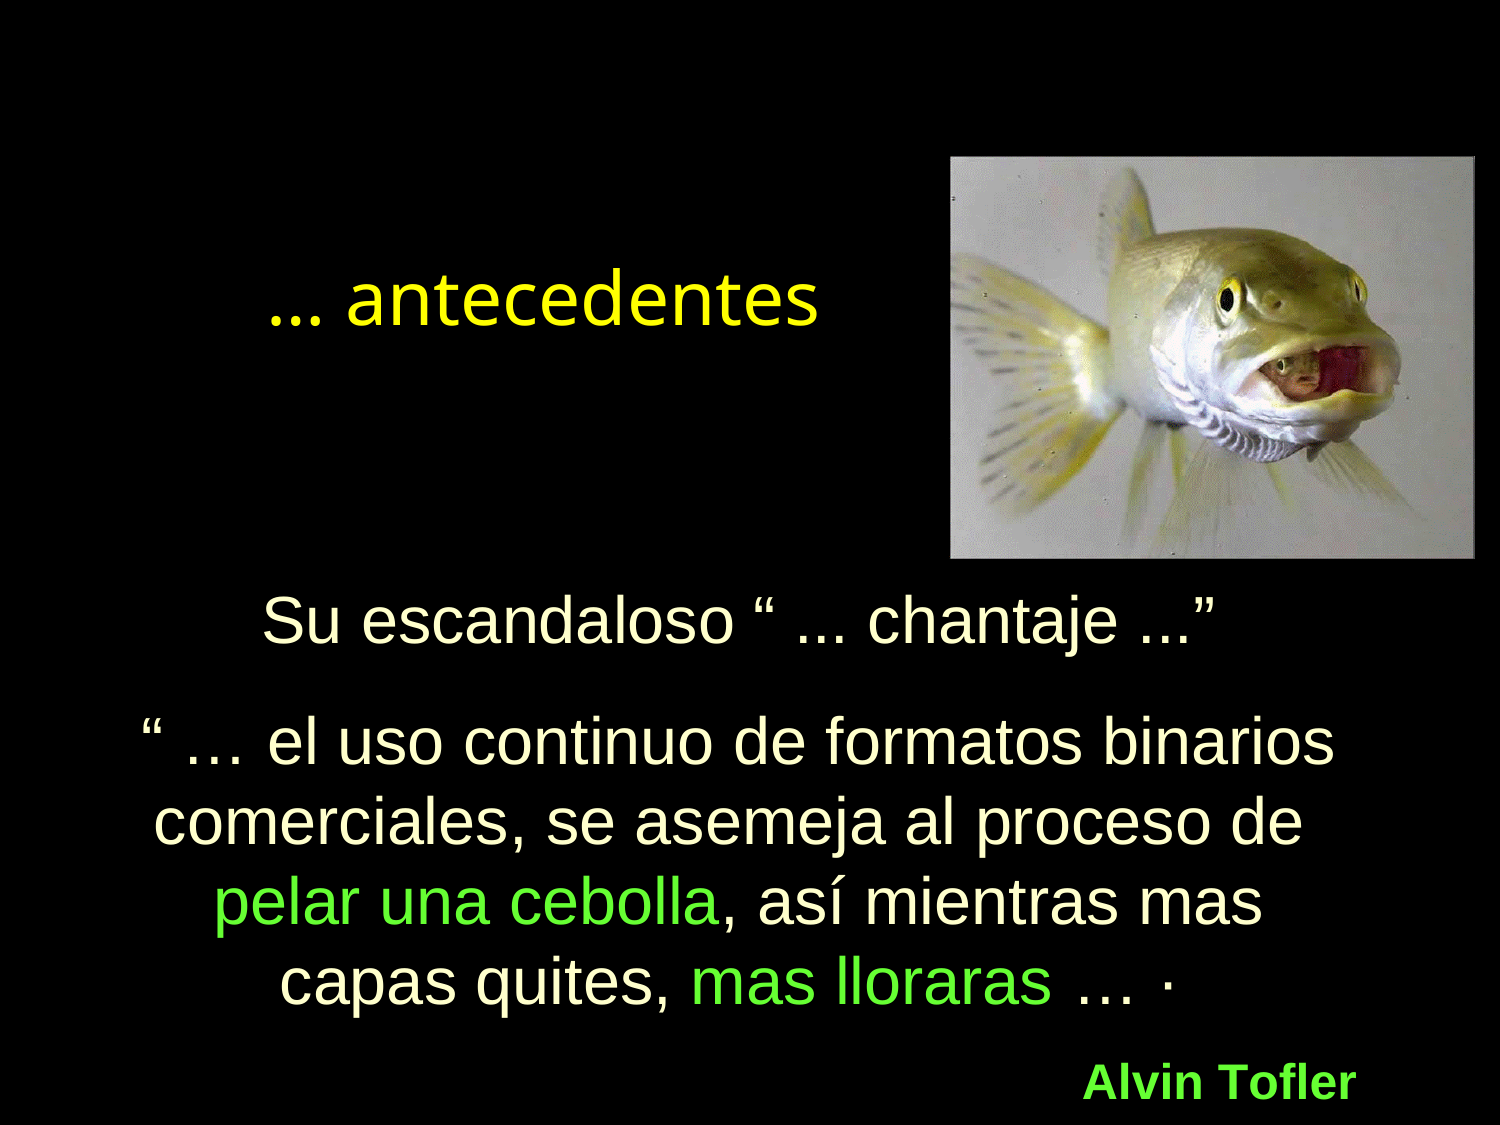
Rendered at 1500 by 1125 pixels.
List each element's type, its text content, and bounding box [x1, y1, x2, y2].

picture [949, 156, 1475, 559]
title … antecedentes [0, 248, 949, 349]
text_box Su escandaloso “ ... chantaje ...” “ … el uso continuo de formatos binarios comerciales, se asemeja al proceso de pelar una cebolla, así mientras mas capas quites, mas lloraras … · Alvin Tofler [106, 568, 1372, 1117]
